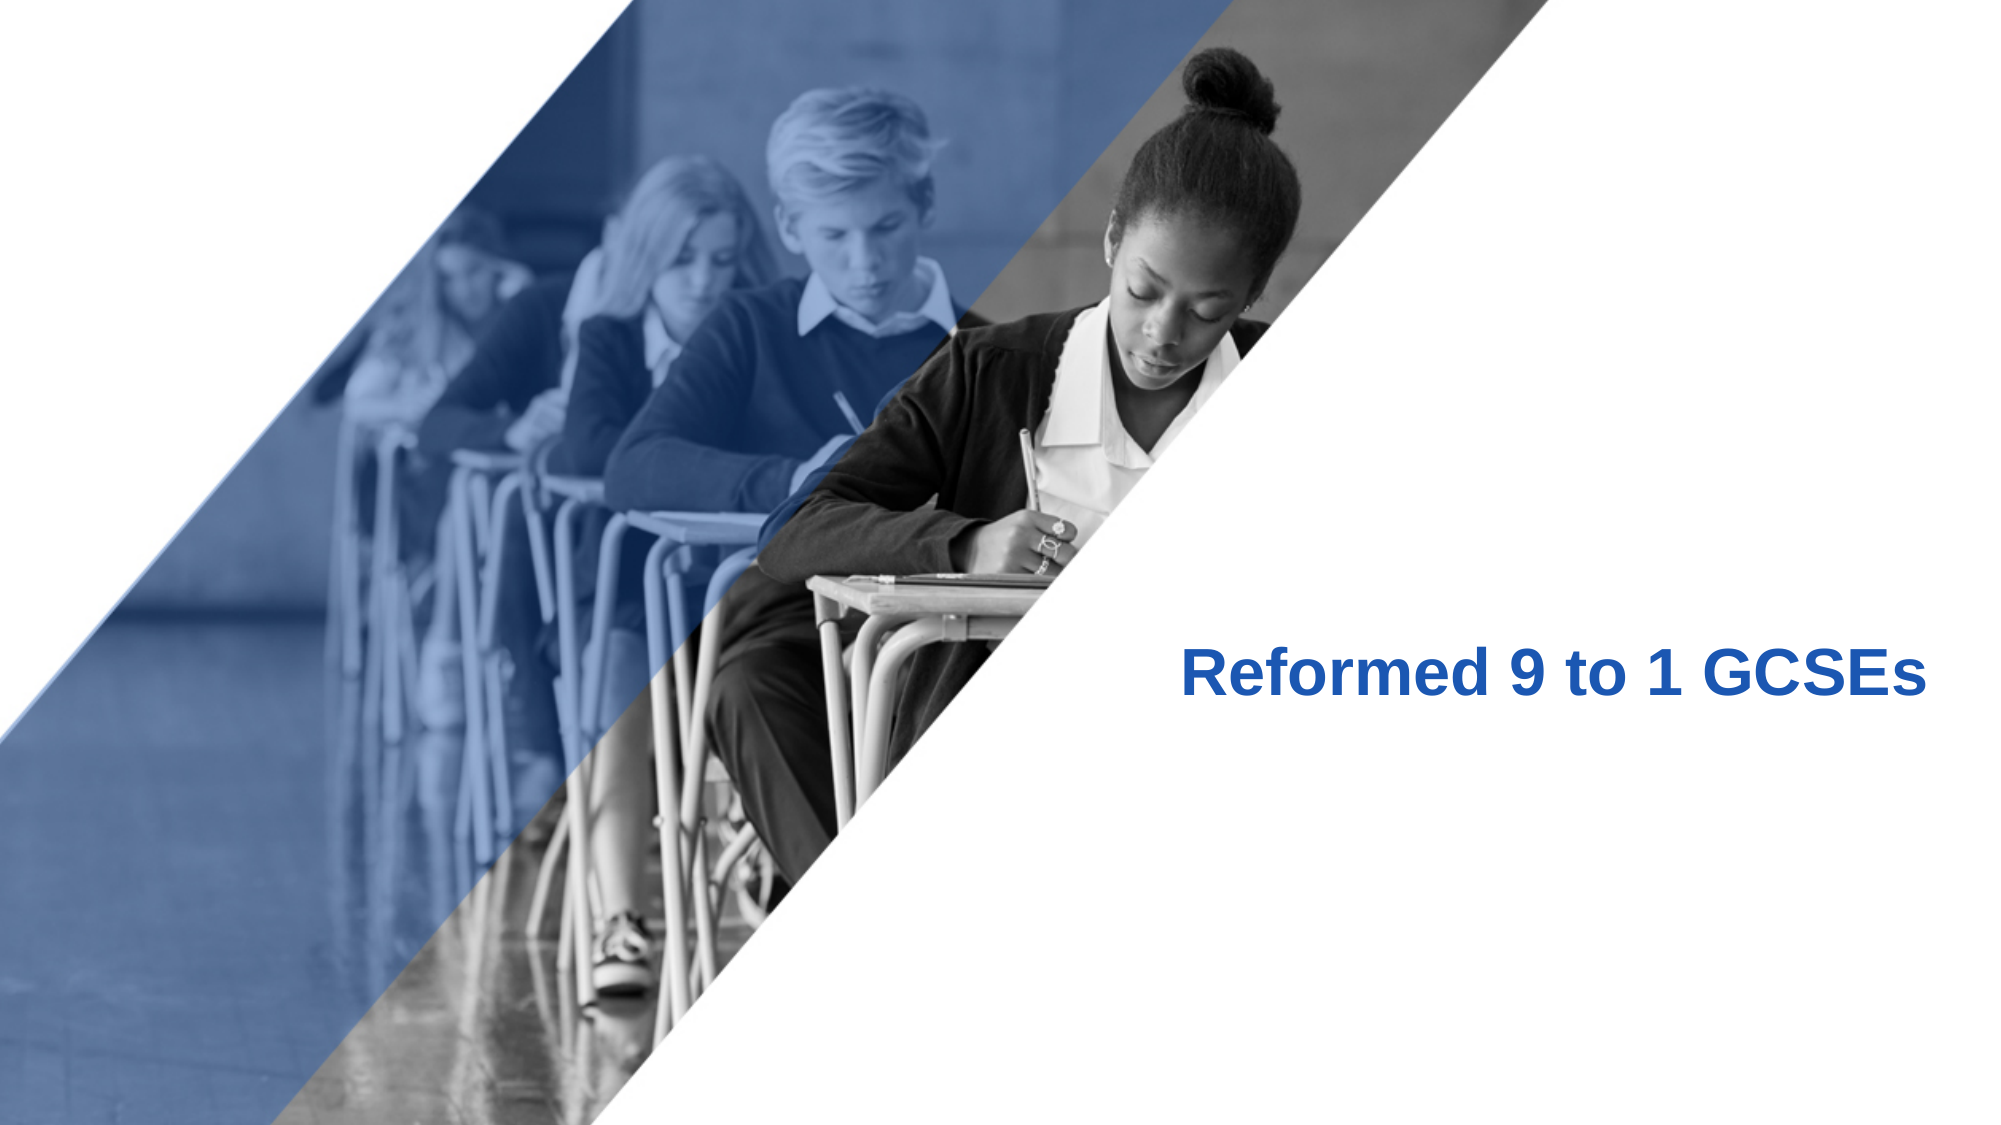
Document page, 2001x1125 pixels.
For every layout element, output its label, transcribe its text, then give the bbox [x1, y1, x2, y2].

text_box Reformed 9 to 1 GCSEs [1165, 621, 1944, 717]
